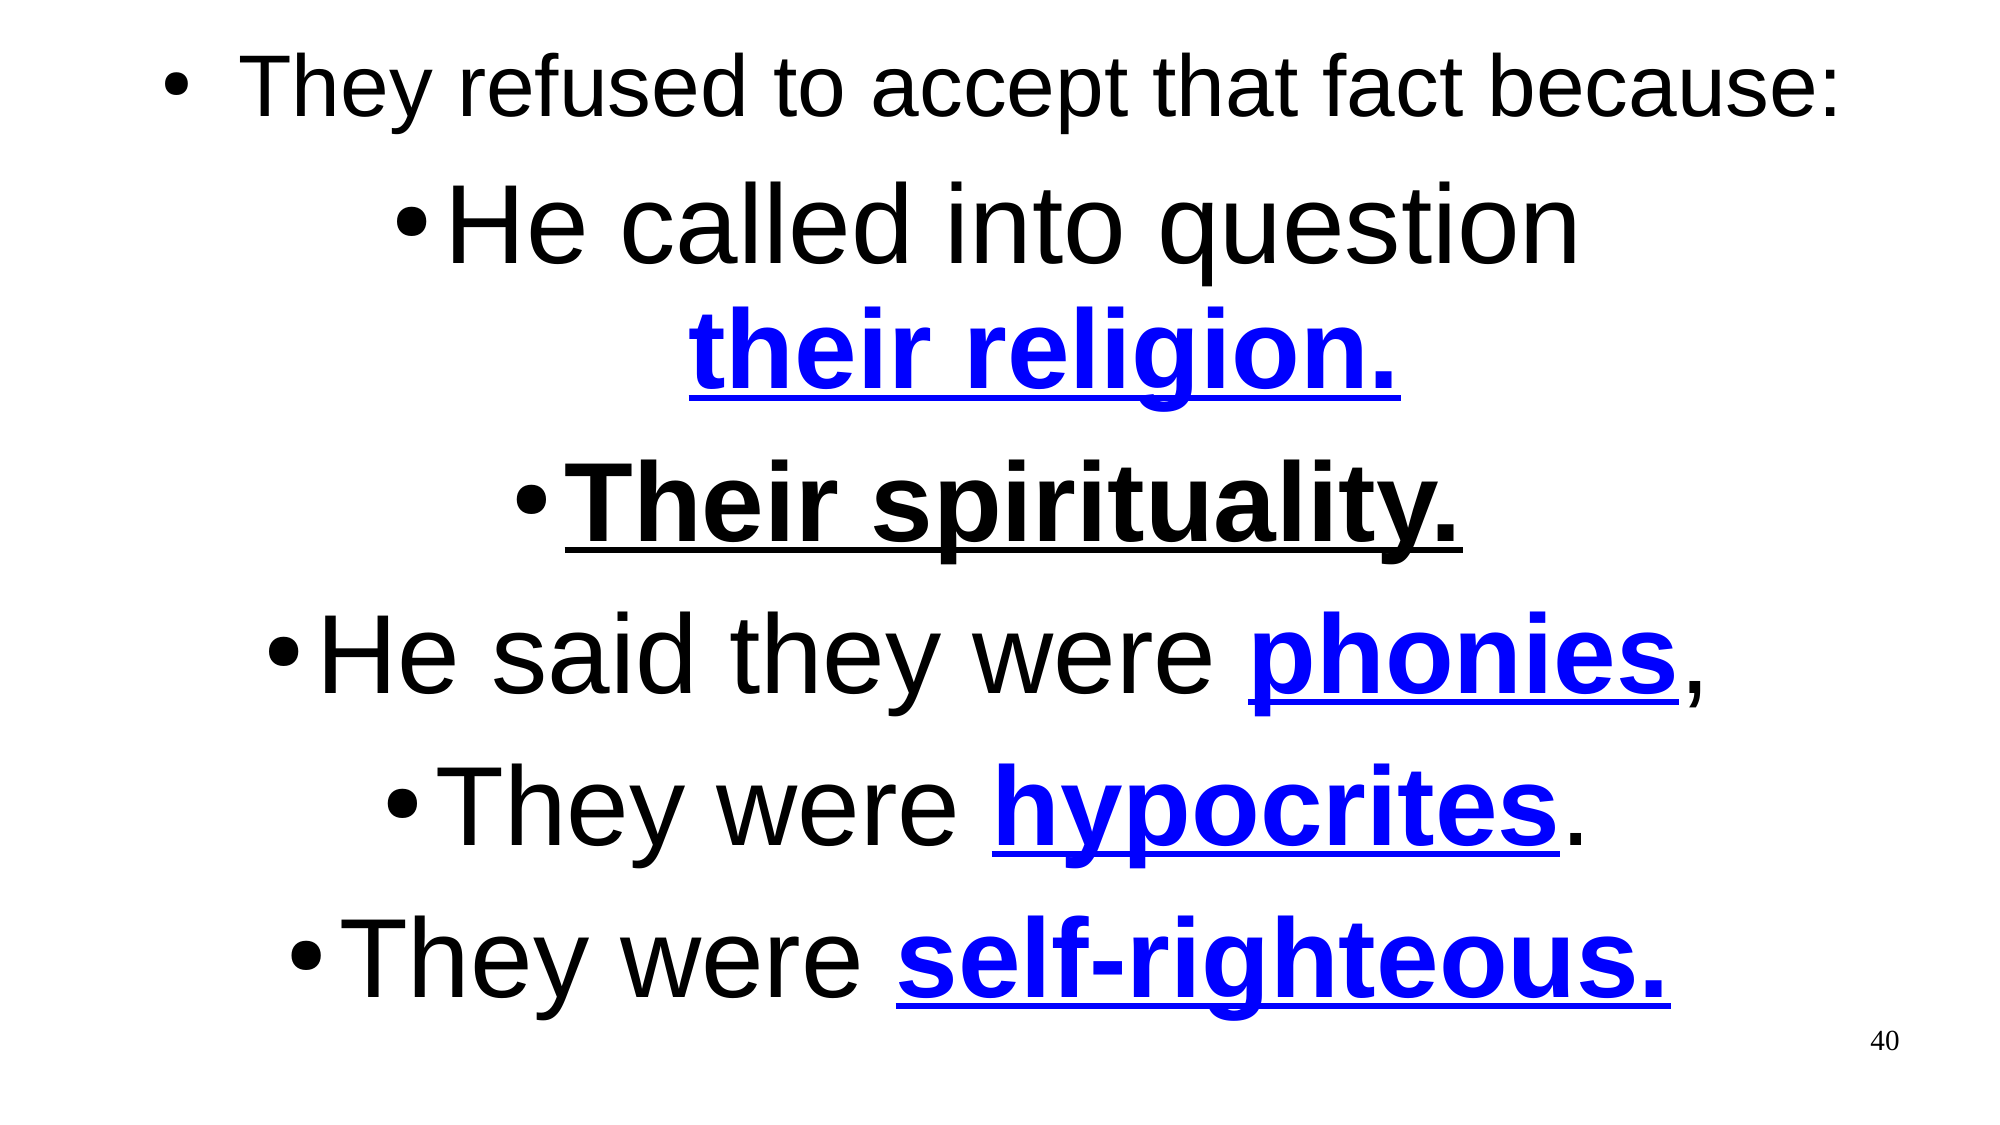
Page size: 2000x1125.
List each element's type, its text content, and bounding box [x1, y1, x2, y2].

list They refused to accept that fact because: He called into question their religion. Their spirituality. He said they were phonies, They were hypocrites. They were self-righteous. [37, 37, 1951, 1088]
